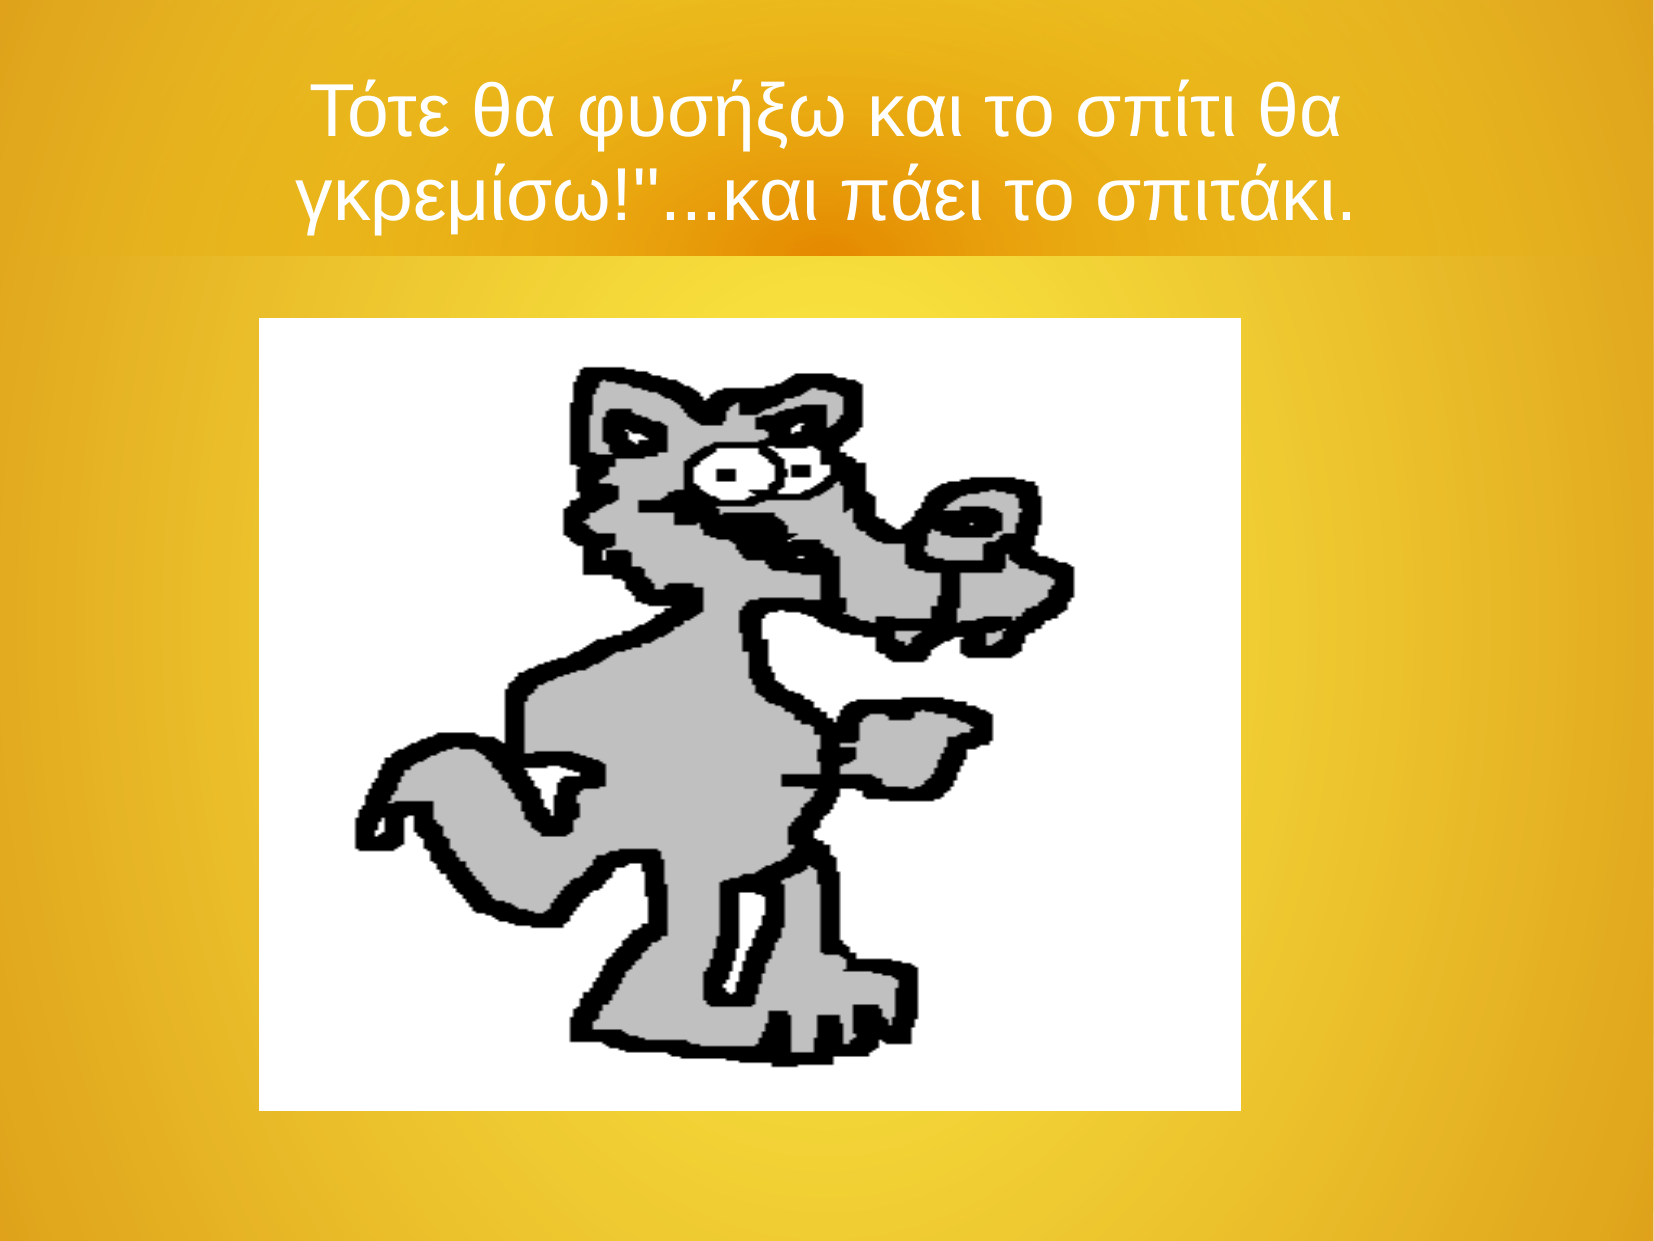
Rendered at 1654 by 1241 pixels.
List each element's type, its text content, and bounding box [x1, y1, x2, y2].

picture [259, 318, 1241, 1111]
title Τότε θα φυσήξω και το σπίτι θα γκρεμίσω!''...και πάει το σπιτάκι. [82, 49, 1571, 257]
